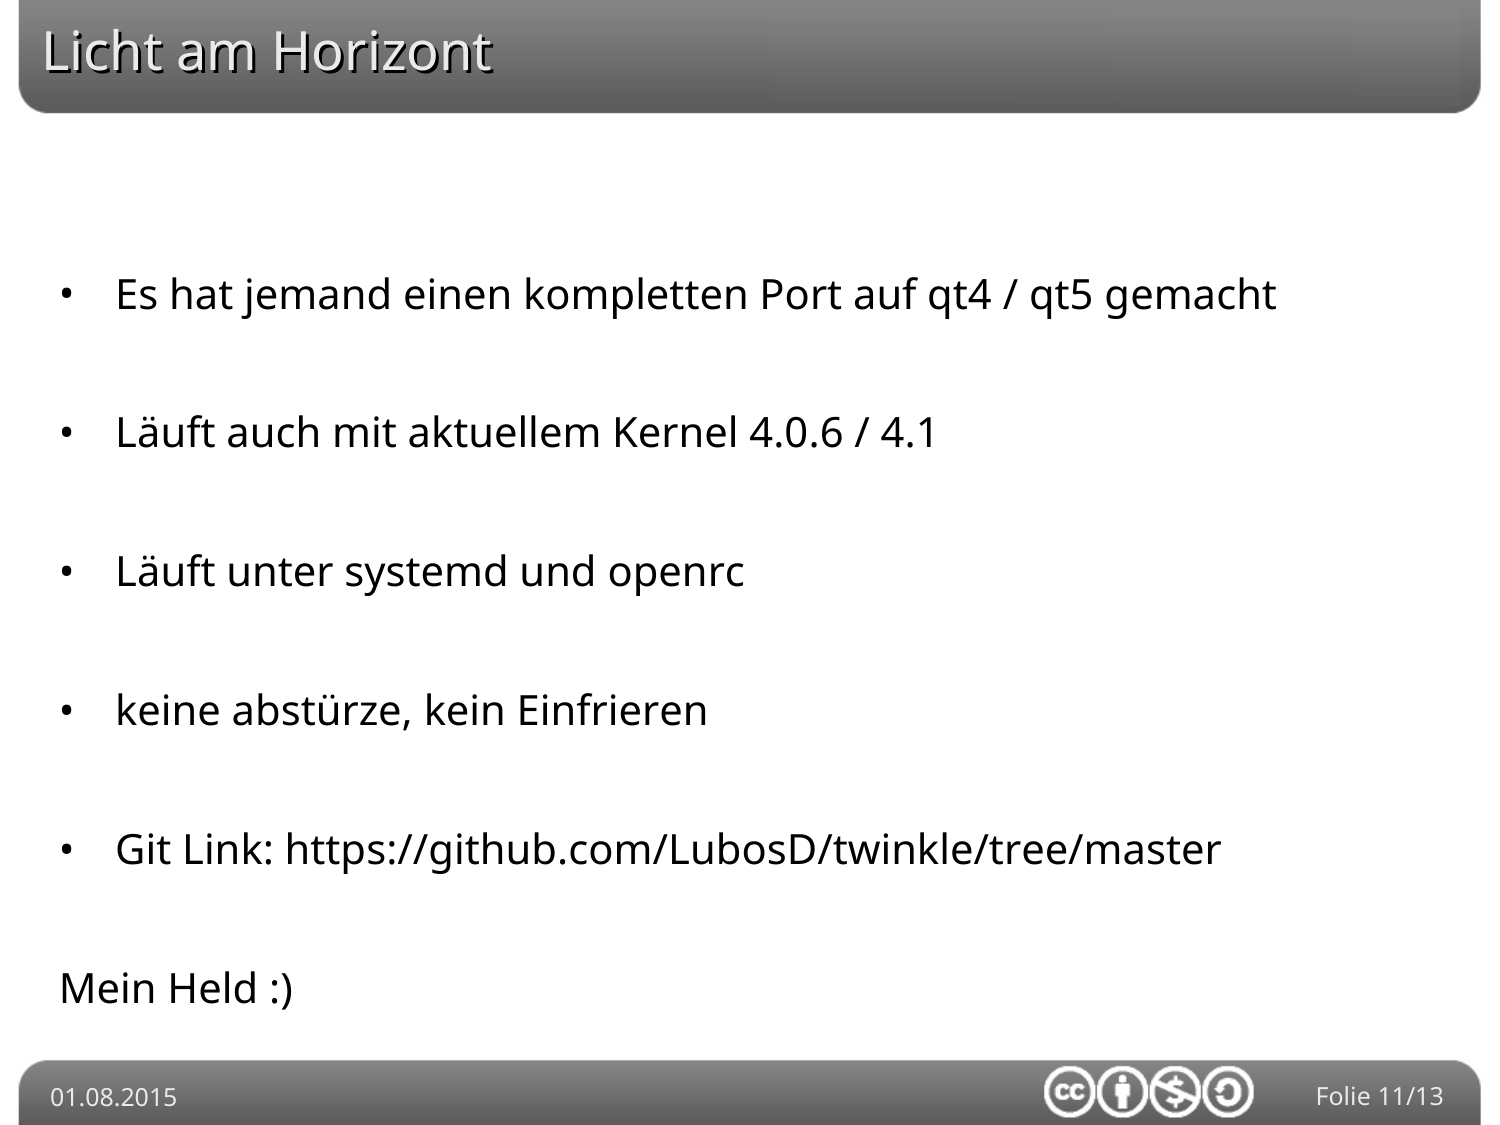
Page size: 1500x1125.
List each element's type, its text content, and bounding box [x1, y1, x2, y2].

title Licht am Horizont [41, 0, 1002, 123]
picture [0, 0, 1500, 1125]
list Es hat jemand einen kompletten Port auf qt4 / qt5 gemacht Läuft auch mit aktuellem Kernel 4.0.6 / 4.1 Läuft unter systemd und openrc keine abstürze, kein Einfrieren Git Link: https://github.com/LubosD/twinkle/tree/master Mein Held :) [59, 125, 1447, 1059]
